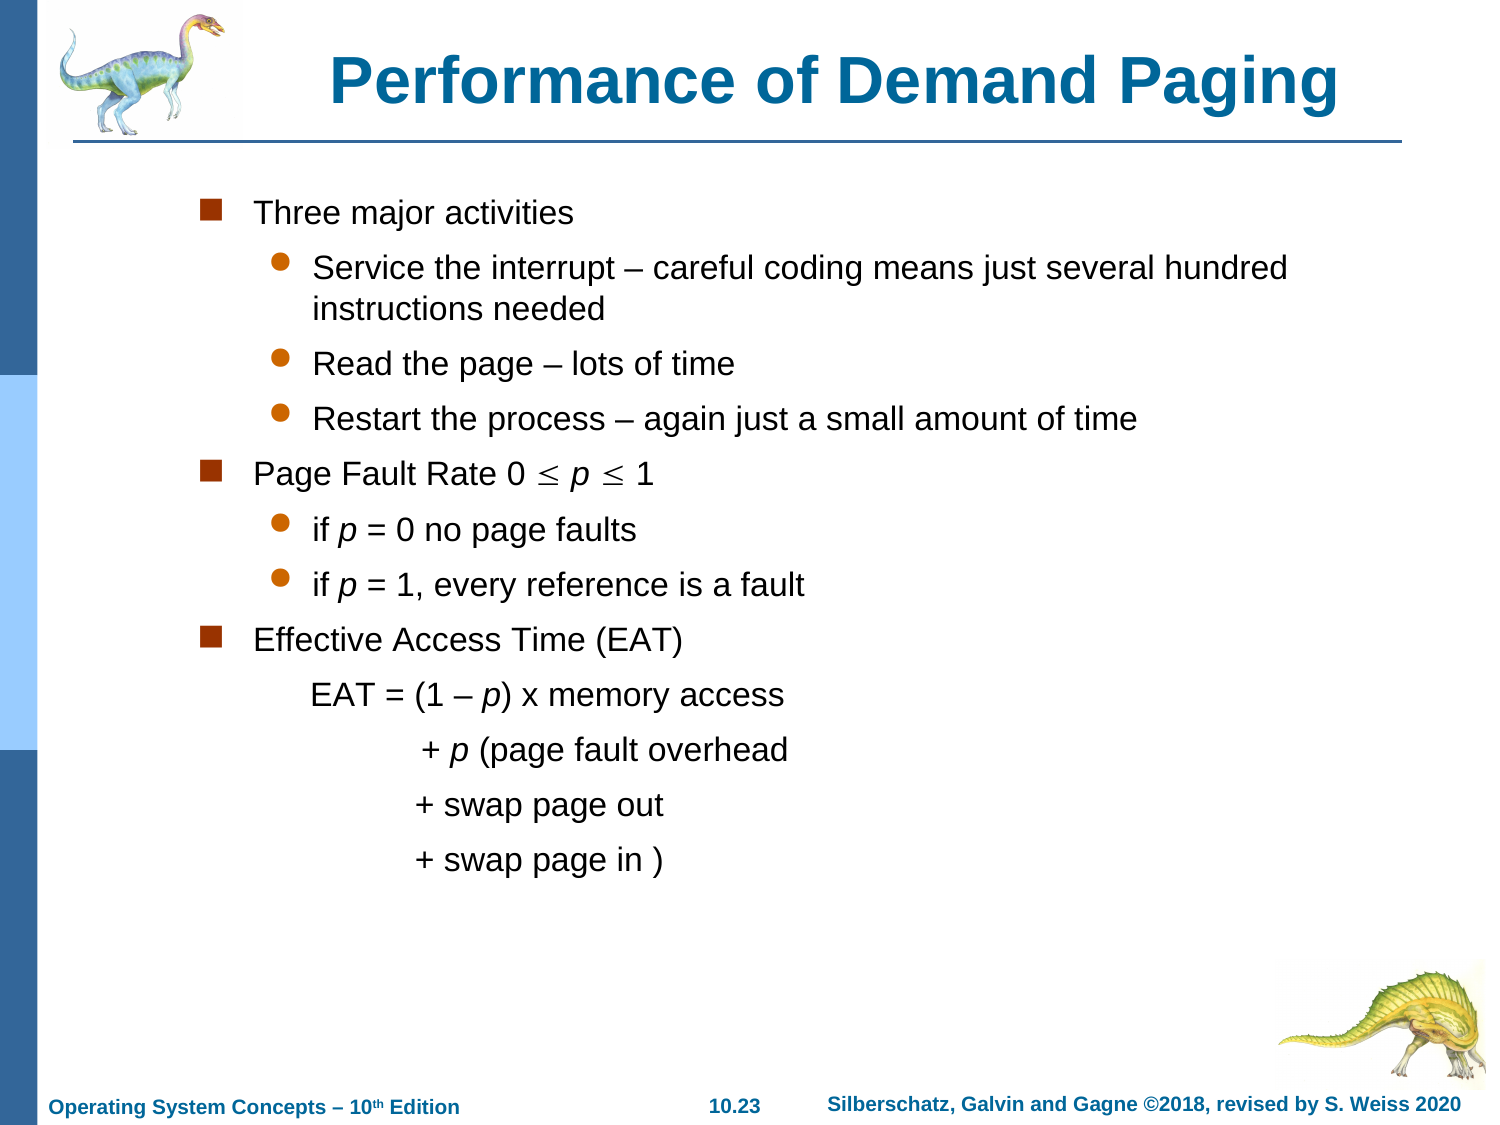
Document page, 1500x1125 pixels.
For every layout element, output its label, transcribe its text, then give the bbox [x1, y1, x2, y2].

list Three major activities Service the interrupt – careful coding means just several hundred instructions needed Read the page – lots of time Restart the process – again just a small amount of time Page Fault Rate 0  p  1 if p = 0 no page faults if p = 1, every reference is a fault Effective Access Time (EAT) EAT = (1 – p) x memory access + p (page fault overhead + swap page out + swap page in ) [187, 183, 1304, 946]
picture [46, 0, 243, 149]
picture [1144, 1096, 1152, 1101]
picture [1275, 959, 1486, 1090]
title Performance of Demand Paging [238, 23, 1432, 125]
